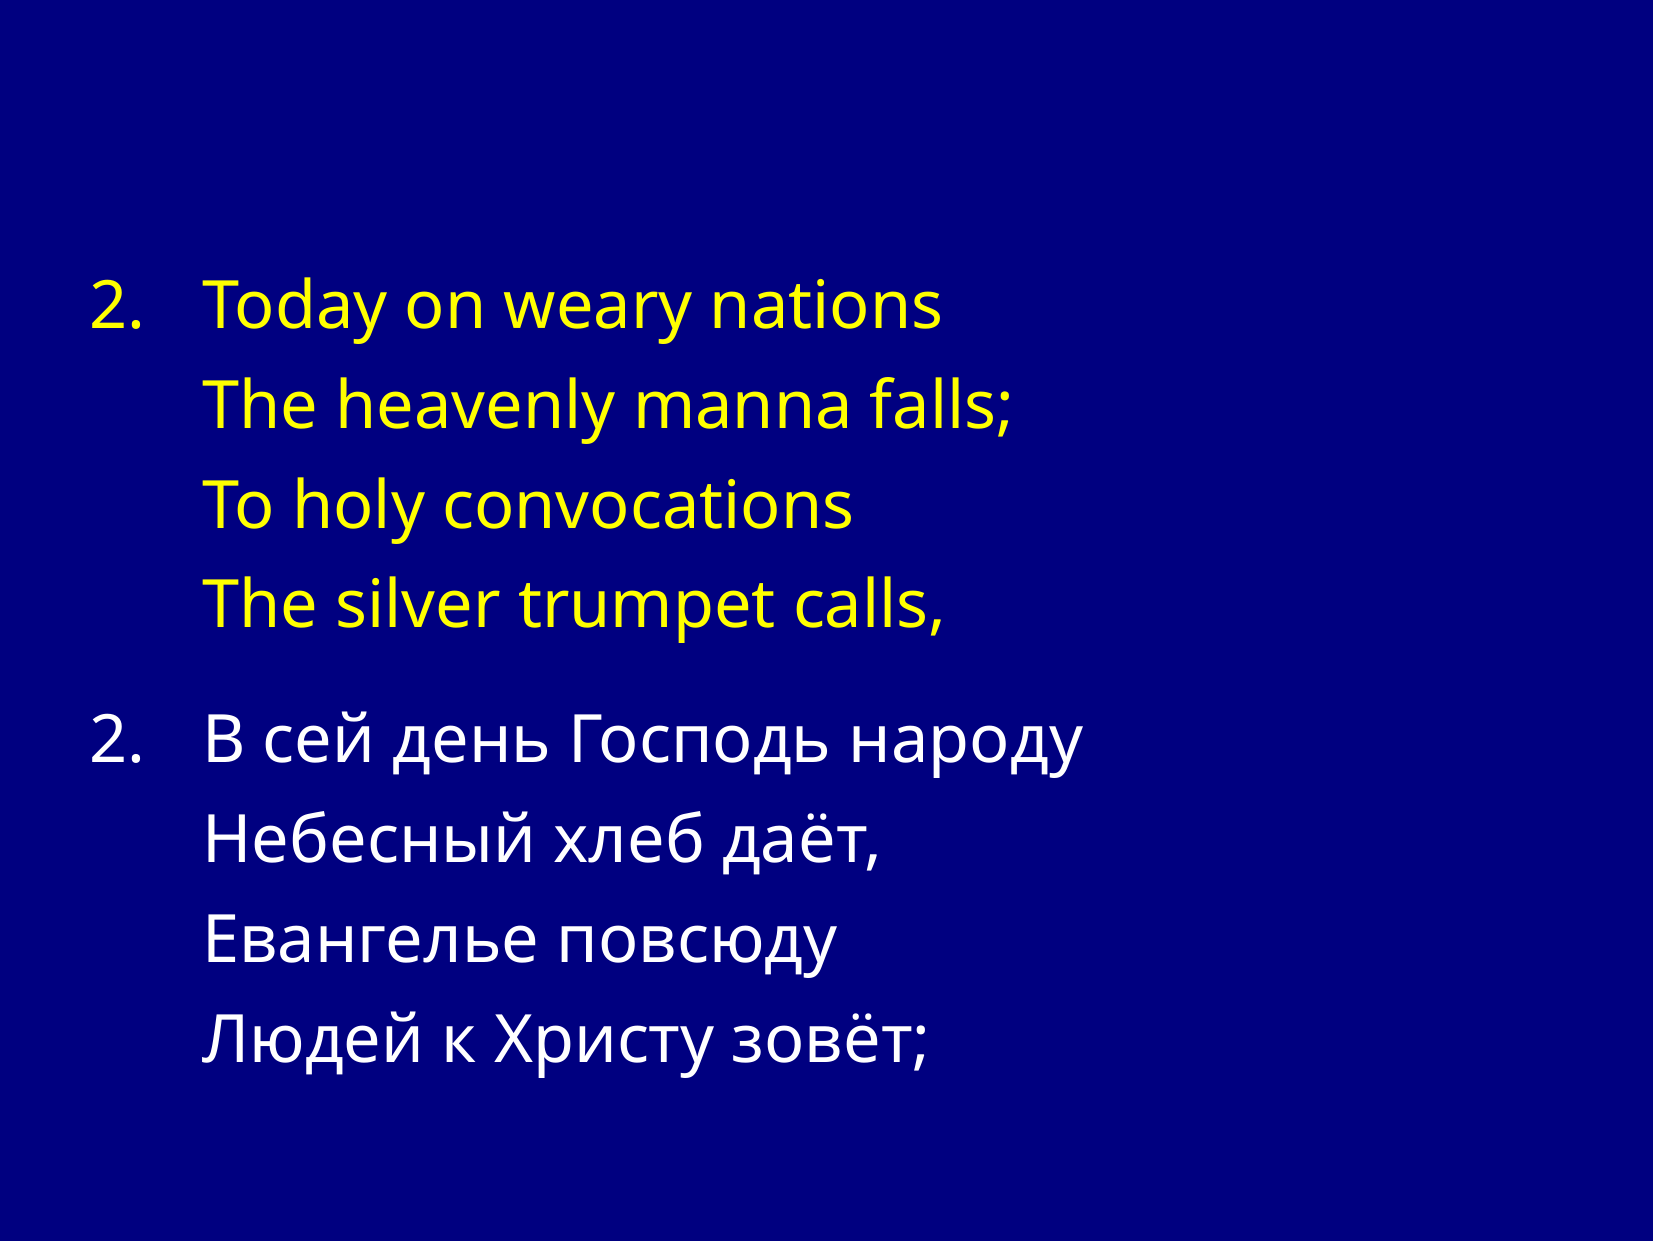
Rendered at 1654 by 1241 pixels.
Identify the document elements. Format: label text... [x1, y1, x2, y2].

text_box 2. В сей день Господь народу Небесный хлеб даёт, Евангелье повсюду Людей к Христу зовёт; [75, 675, 1576, 1163]
text_box 2. Today on weary nations The heavenly manna falls; To holy convocations The silver trumpet calls, [75, 150, 1576, 638]
